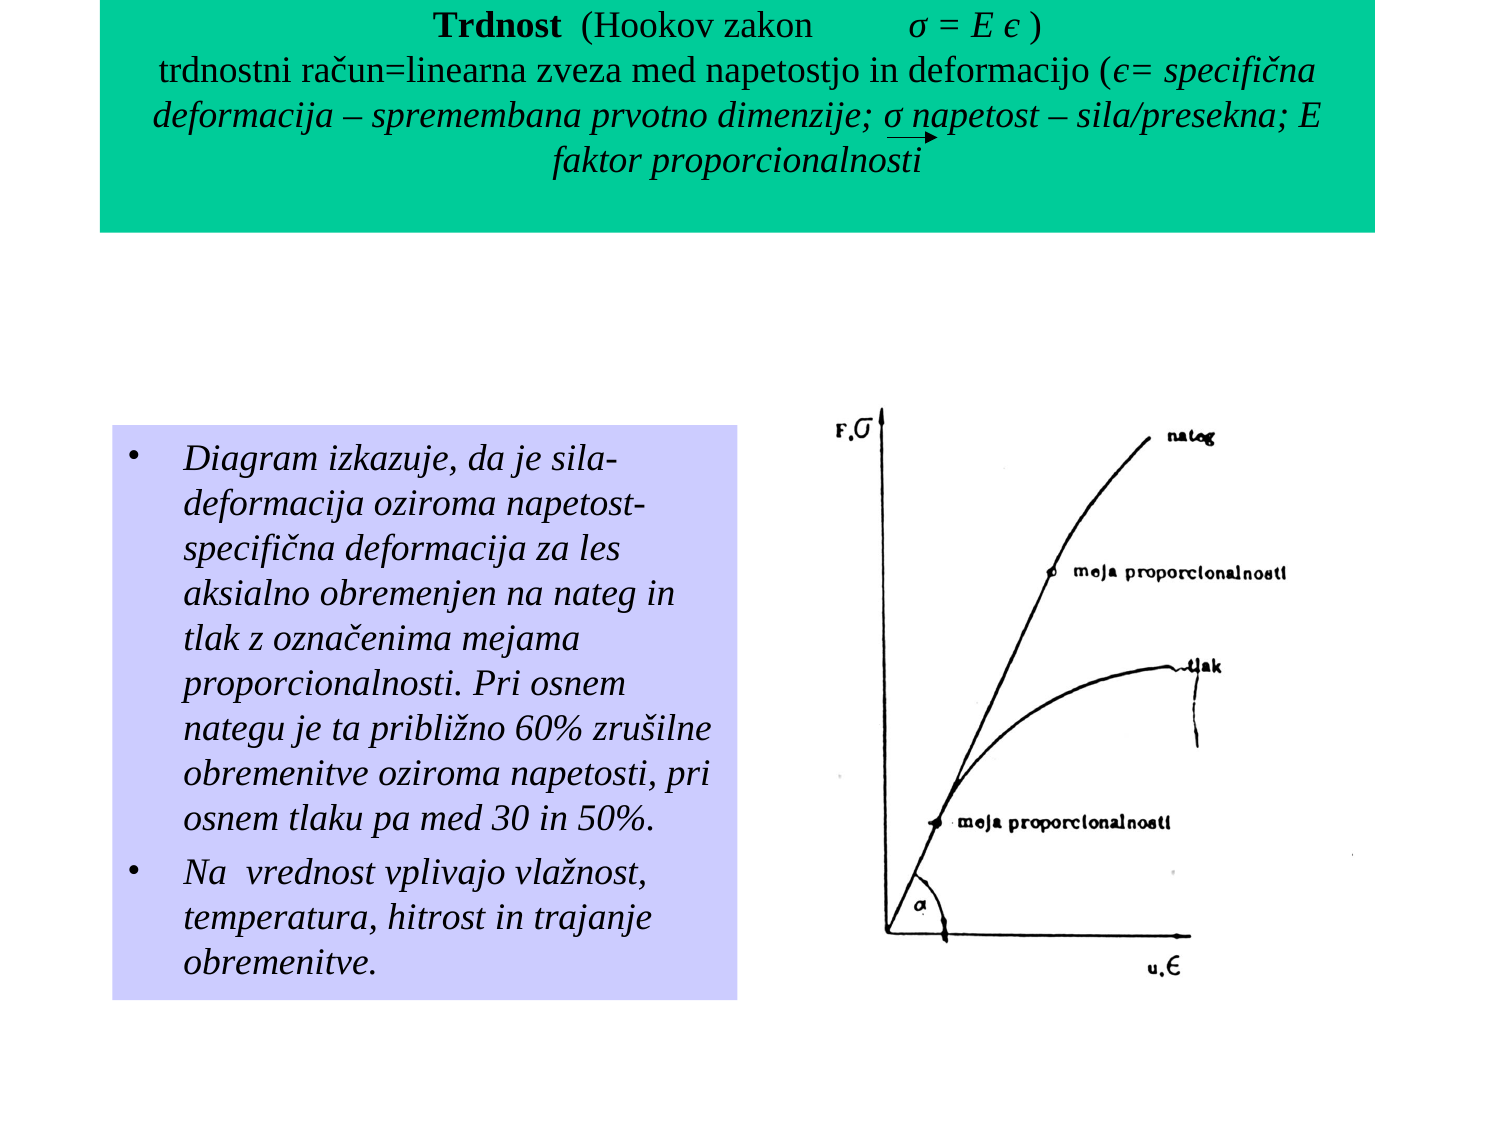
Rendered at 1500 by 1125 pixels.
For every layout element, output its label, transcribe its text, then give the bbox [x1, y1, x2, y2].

title Trdnost (Hookov zakon σ = E є ) trdnostni račun=linearna zveza med napetostjo in deformacijo (є= specifična deformacija – spremembana prvotno dimenzije; σ napetost – sila/presekna; E faktor proporcionalnosti [99, 0, 1375, 233]
list Diagram izkazuje, da je sila-deformacija oziroma napetost-specifična deformacija za les aksialno obremenjen na nateg in tlak z označenima mejama proporcionalnosti. Pri osnem nategu je ta približno 60% zrušilne obremenitve oziroma napetosti, pri osnem tlaku pa med 30 in 50%. Na vrednost vplivajo vlažnost, temperatura, hitrost in trajanje obremenitve. [112, 425, 738, 1001]
picture [794, 362, 1356, 1000]
